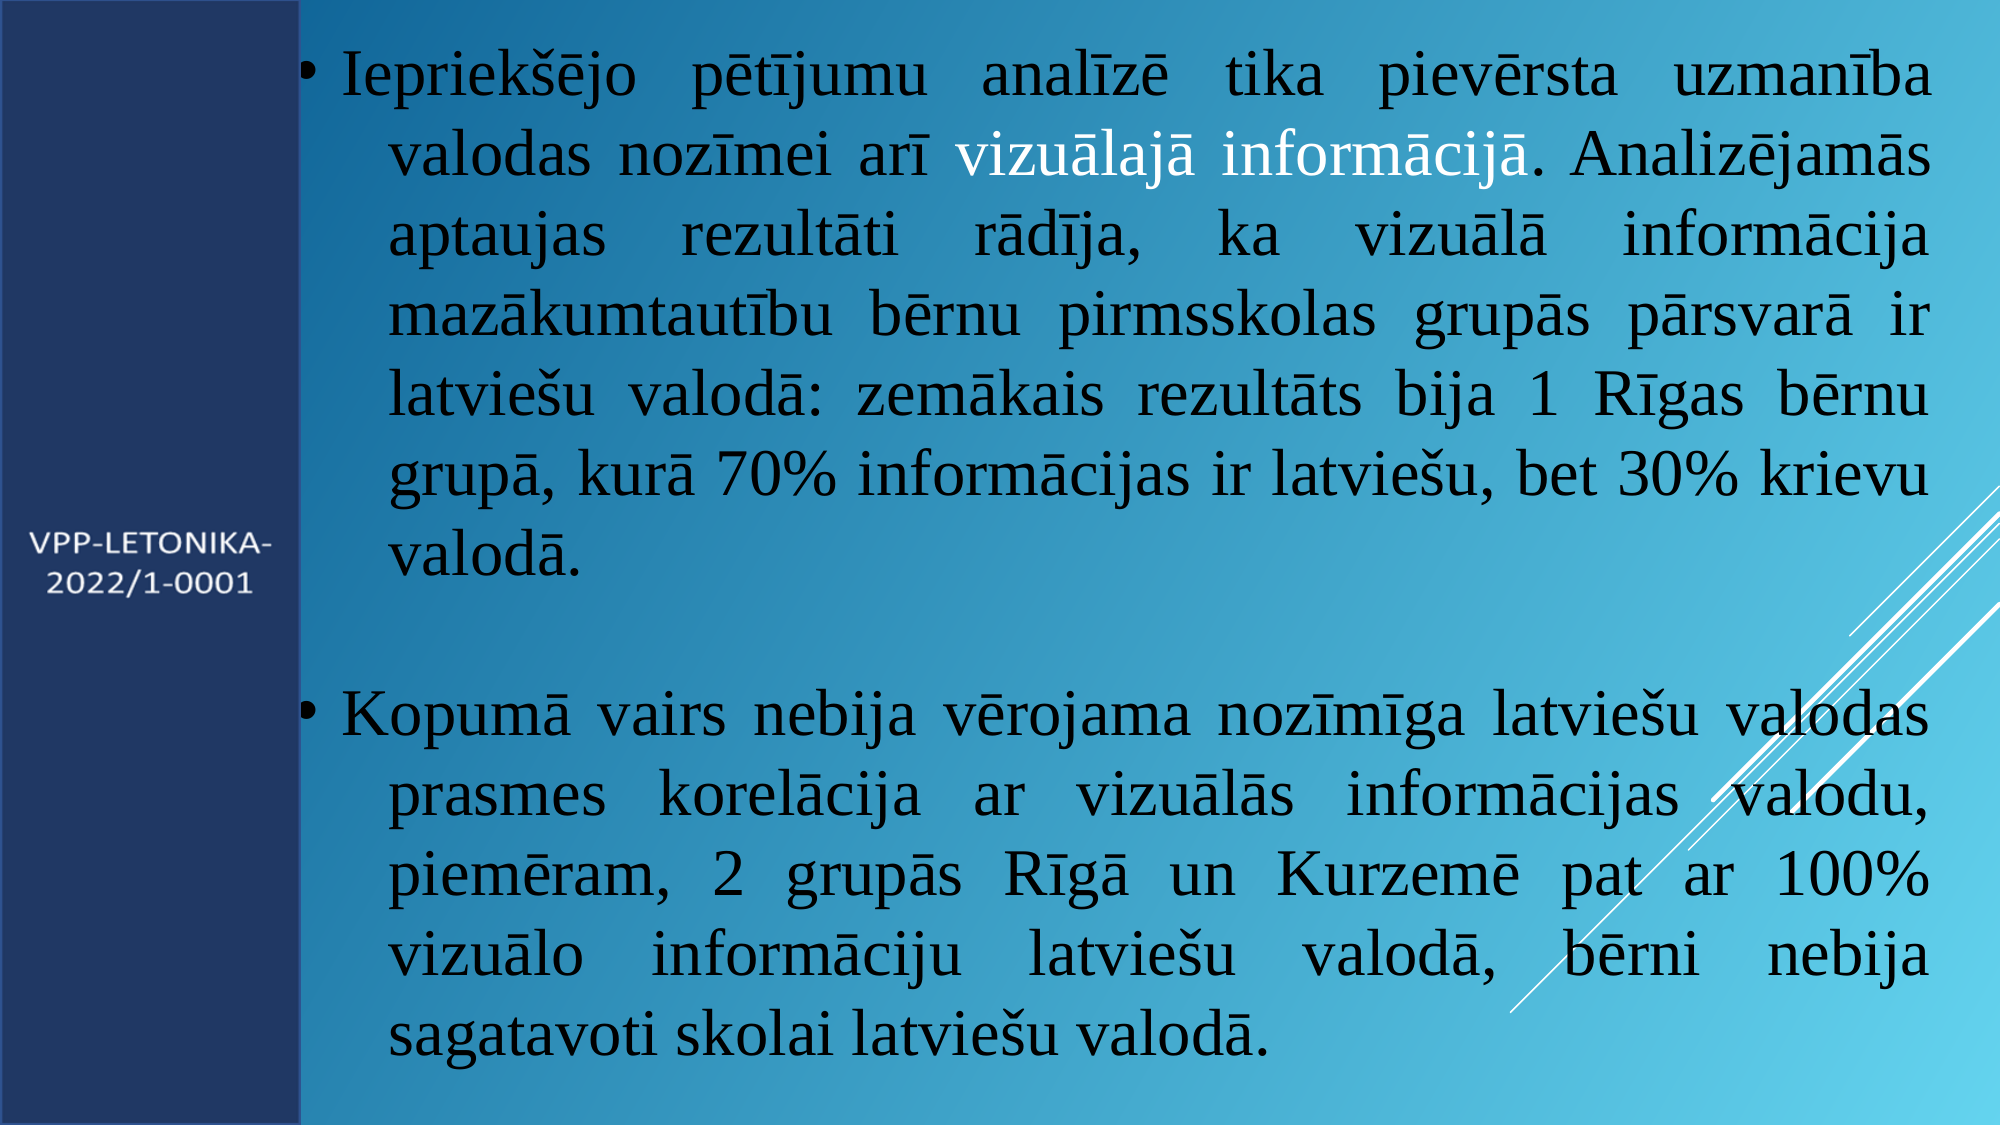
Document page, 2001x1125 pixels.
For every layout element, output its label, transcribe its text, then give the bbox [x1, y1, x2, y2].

text_box Iepriekšējo pētījumu analīzē tika pievērsta uzmanība valodas nozīmei arī vizuālajā informācijā. Analizējamās aptaujas rezultāti rādīja, ka vizuālā informācija mazākumtautību bērnu pirmsskolas grupās pārsvarā ir latviešu valodā: zemākais rezultāts bija 1 Rīgas bērnu grupā, kurā 70% informācijas ir latviešu, bet 30% krievu valodā. Kopumā vairs nebija vērojama nozīmīga latviešu valodas prasmes korelācija ar vizuālās informācijas valodu, piemēram, 2 grupās Rīgā un Kurzemē pat ar 100% vizuālo informāciju latviešu valodā, bērni nebija sagatavoti skolai latviešu valodā. [301, 22, 1948, 1125]
picture [0, 0, 301, 1125]
